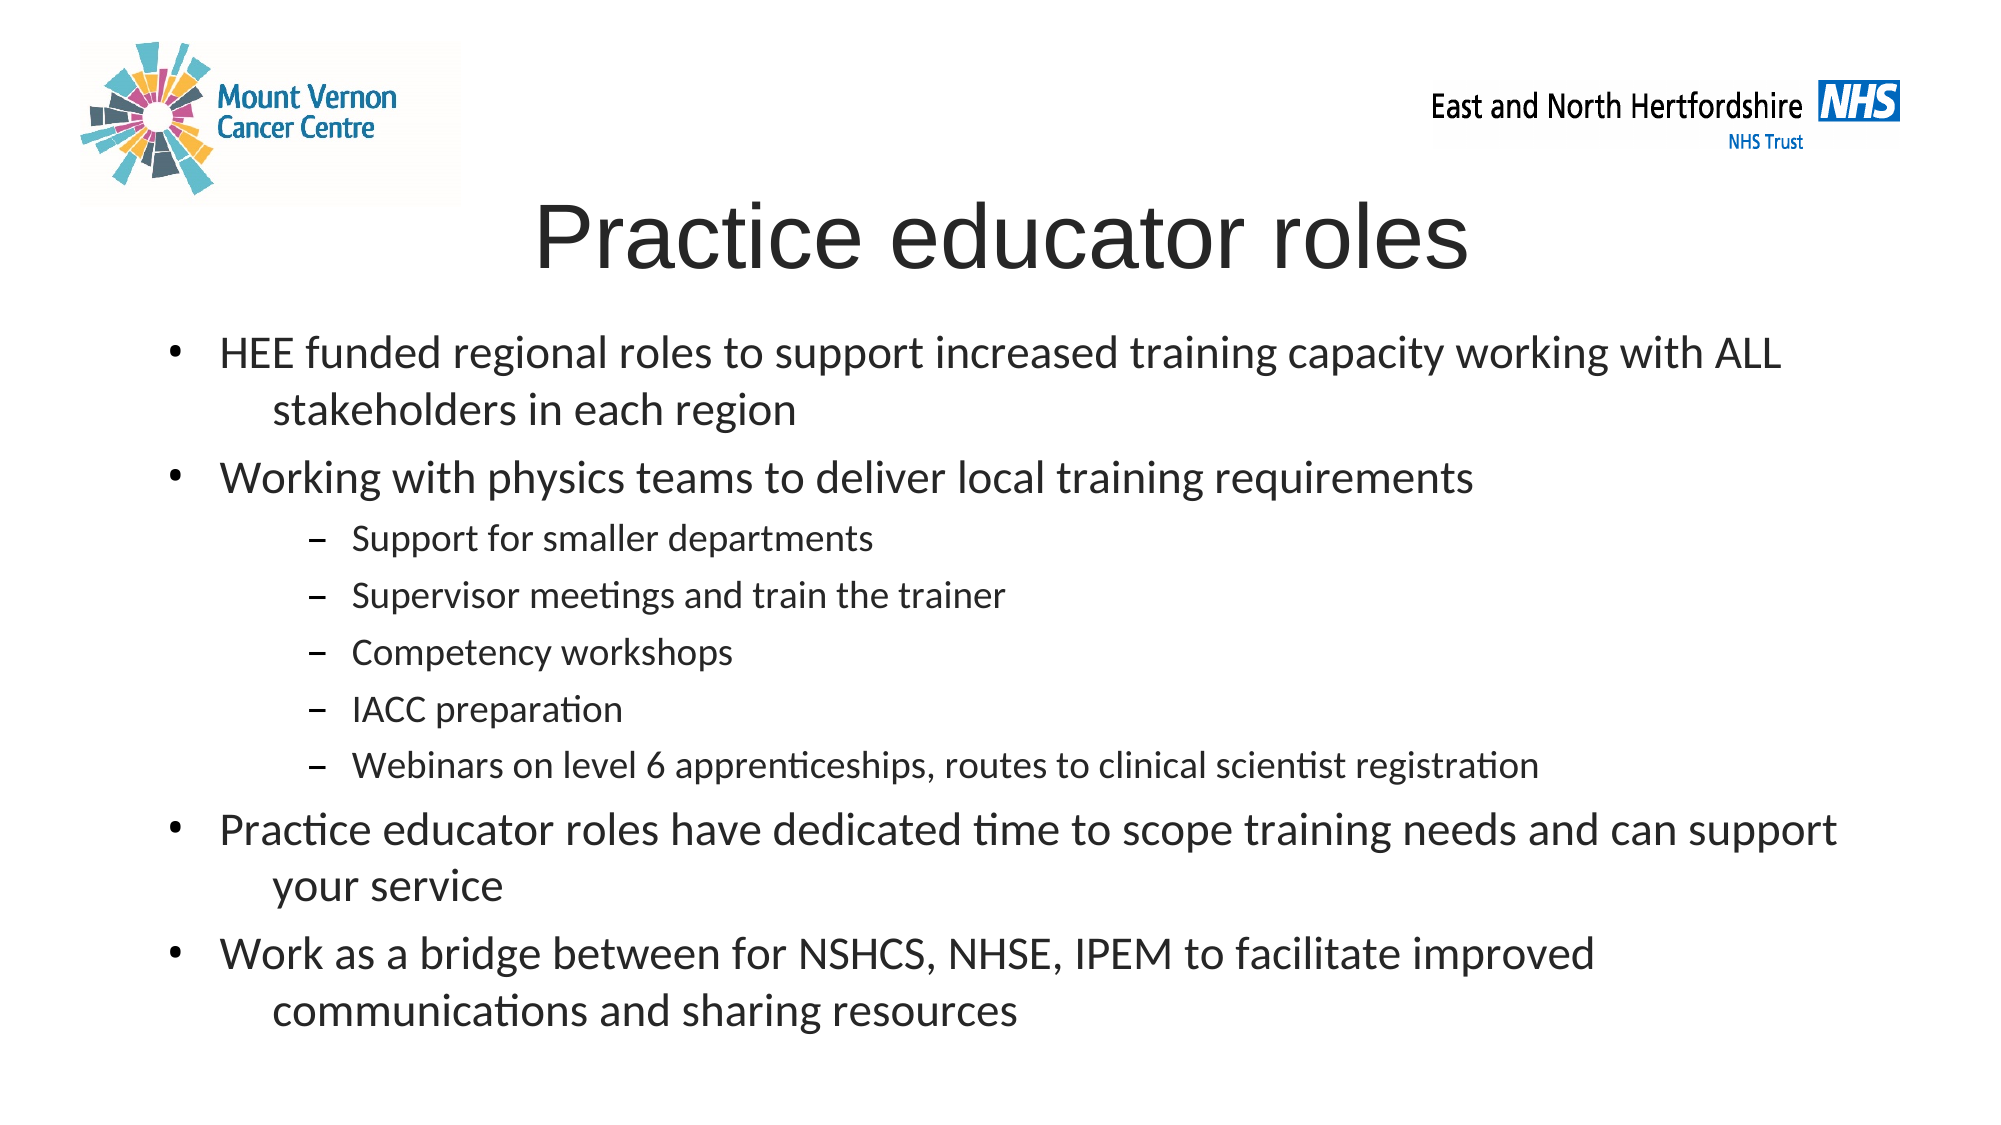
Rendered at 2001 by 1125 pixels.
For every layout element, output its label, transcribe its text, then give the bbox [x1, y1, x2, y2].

list HEE funded regional roles to support increased training capacity working with ALL stakeholders in each region Working with physics teams to deliver local training requirements Support for smaller departments Supervisor meetings and train the trainer Competency workshops IACC preparation Webinars on level 6 apprenticeships, routes to clinical scientist registration Practice educator roles have dedicated time to scope training needs and can support your service Work as a bridge between for NSHCS, NHSE, IPEM to facilitate improved communications and sharing resources [151, 314, 1903, 1051]
title Practice educator roles [102, 148, 1903, 315]
